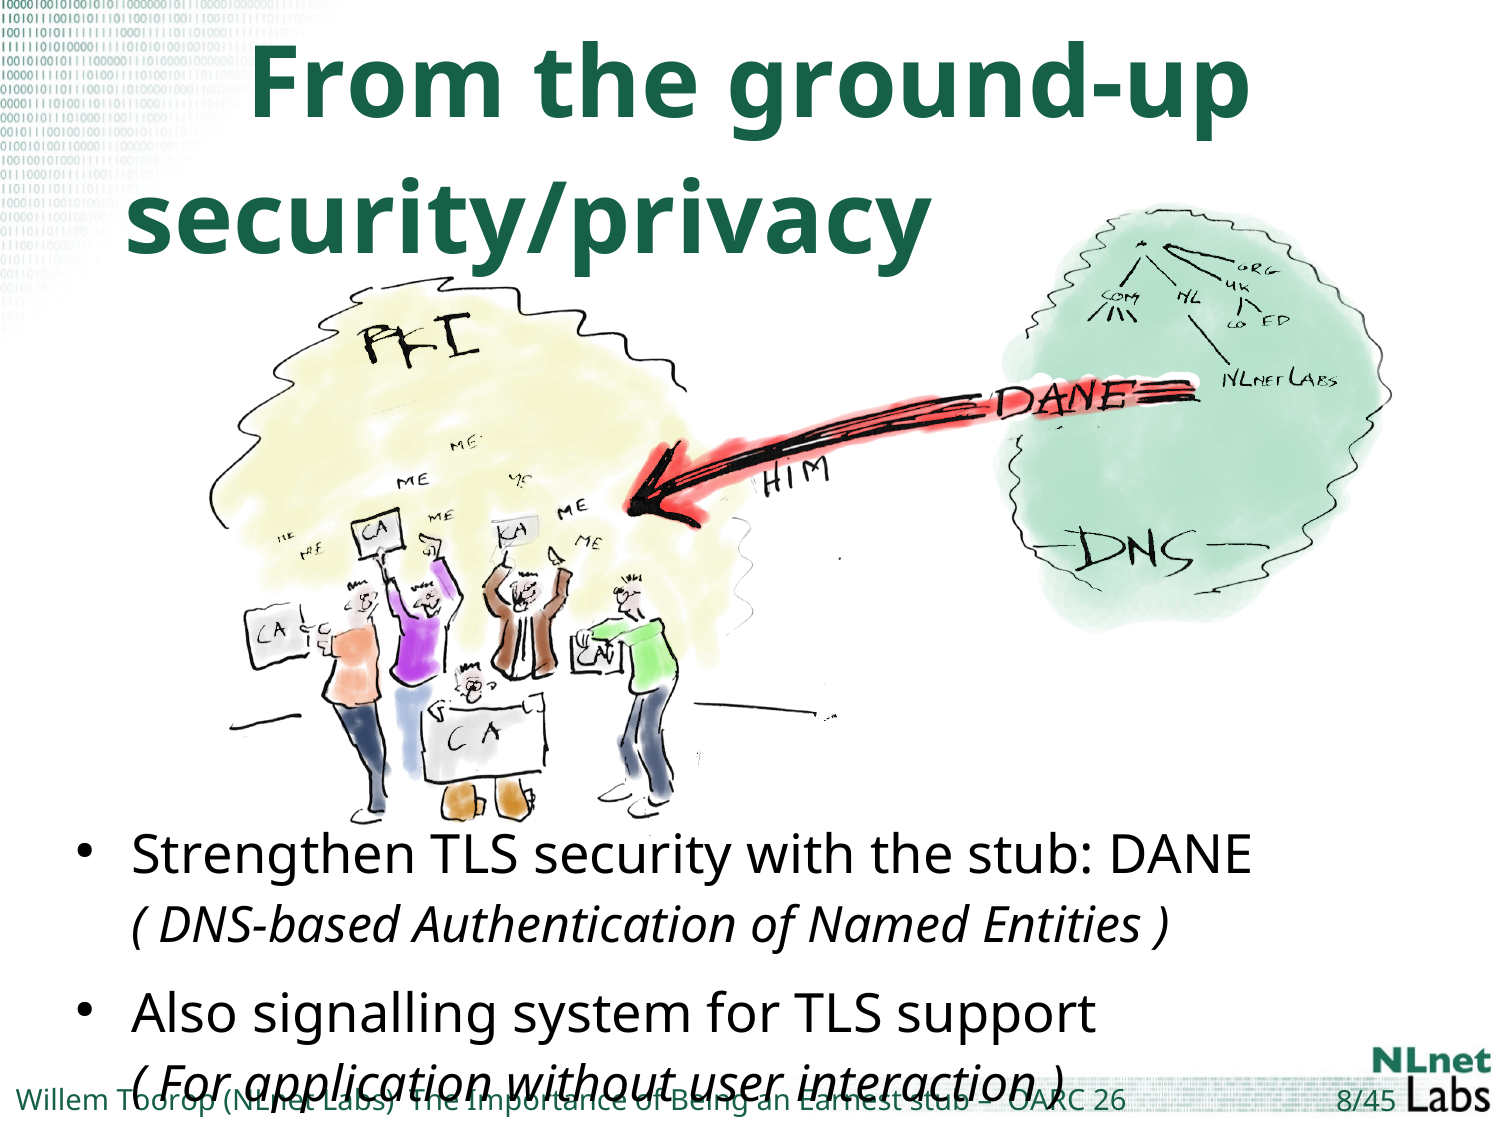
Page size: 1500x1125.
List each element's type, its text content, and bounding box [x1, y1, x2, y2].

picture [0, 0, 1424, 852]
list Strengthen TLS security with the stub: DANE ( DNS-based Authentication of Named Entities ) Also signalling system for TLS support ( For application without user interaction ) [75, 815, 1463, 1125]
picture [1463, 1037, 1492, 1124]
title From the ground-up security/privacy [75, 31, 1425, 263]
